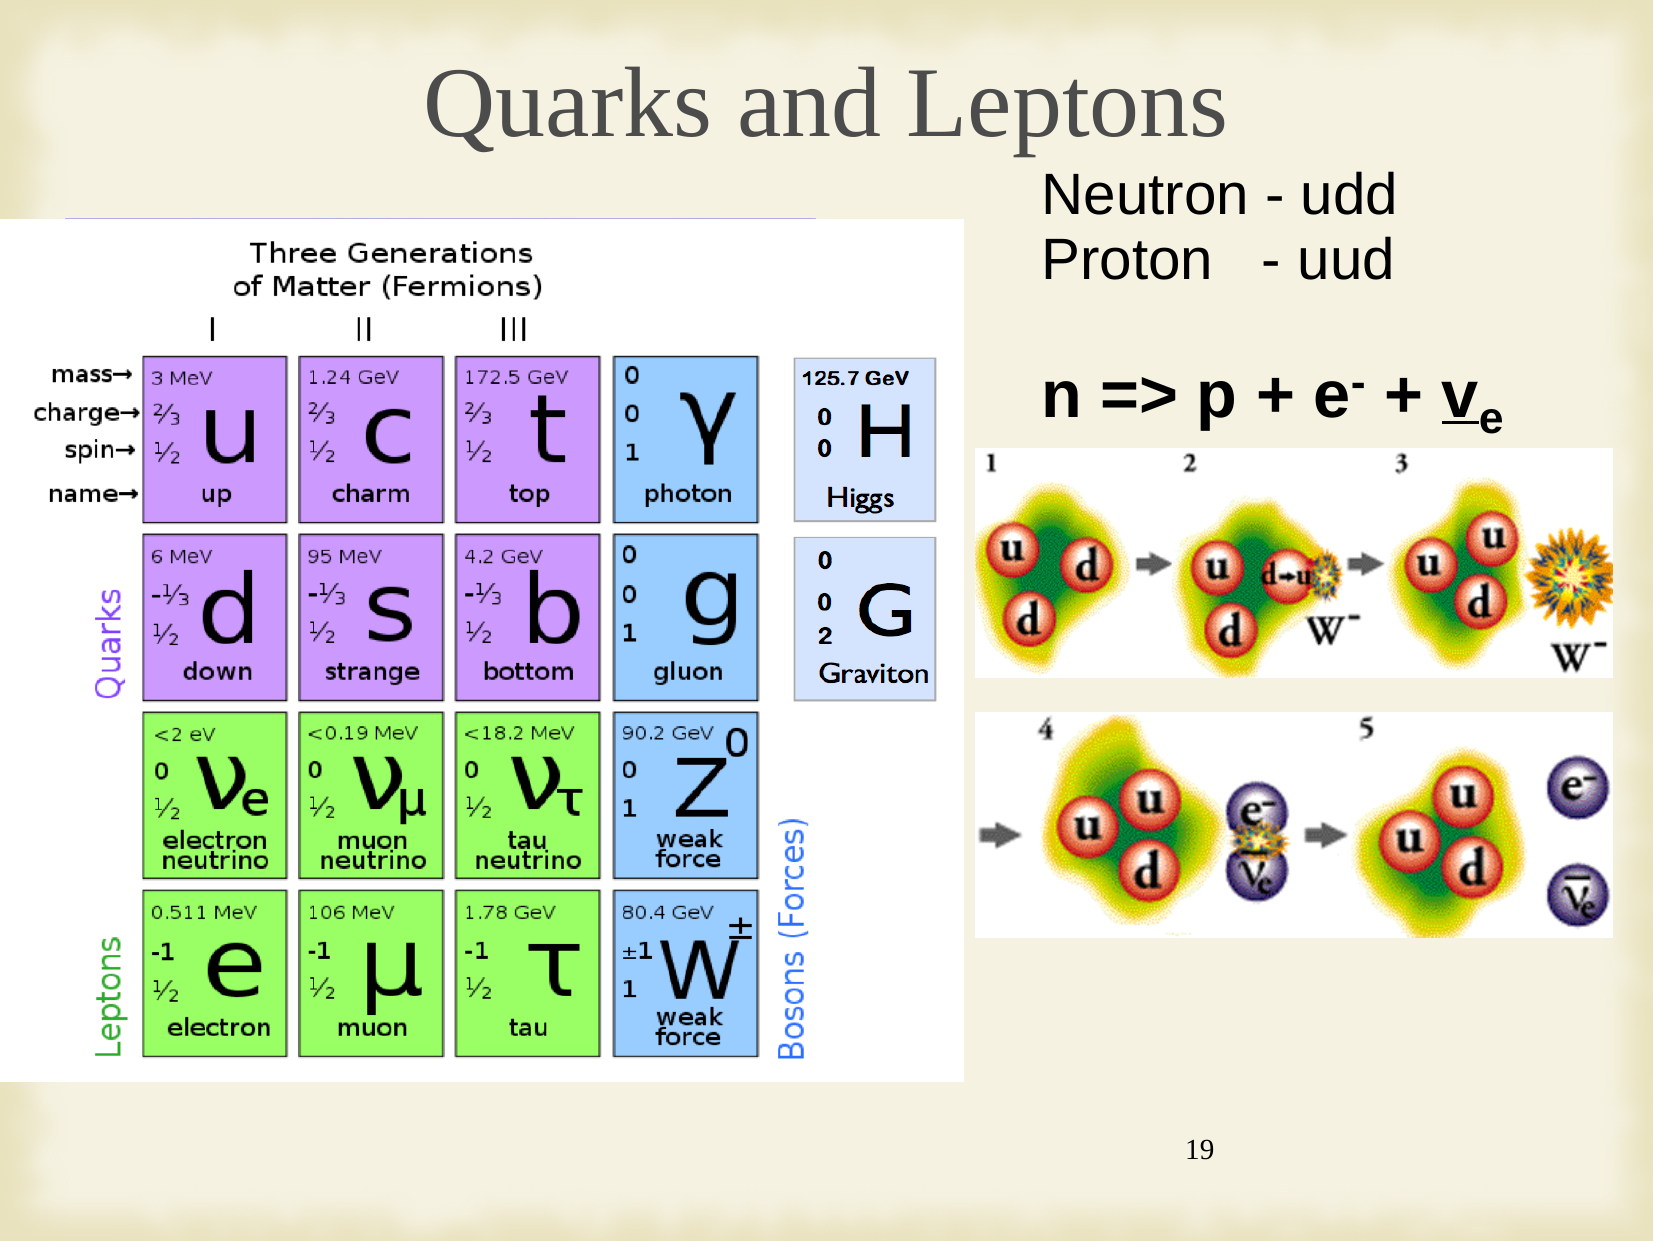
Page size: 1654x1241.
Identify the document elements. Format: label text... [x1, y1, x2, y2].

text_box [1185, 1130, 1571, 1216]
picture [975, 712, 1613, 938]
picture [0, 218, 964, 1082]
title Quarks and Leptons [82, 0, 1571, 193]
picture [975, 448, 1613, 678]
text_box Neutron - udd Proton - uud n => p + e- + ve [1026, 154, 1514, 463]
